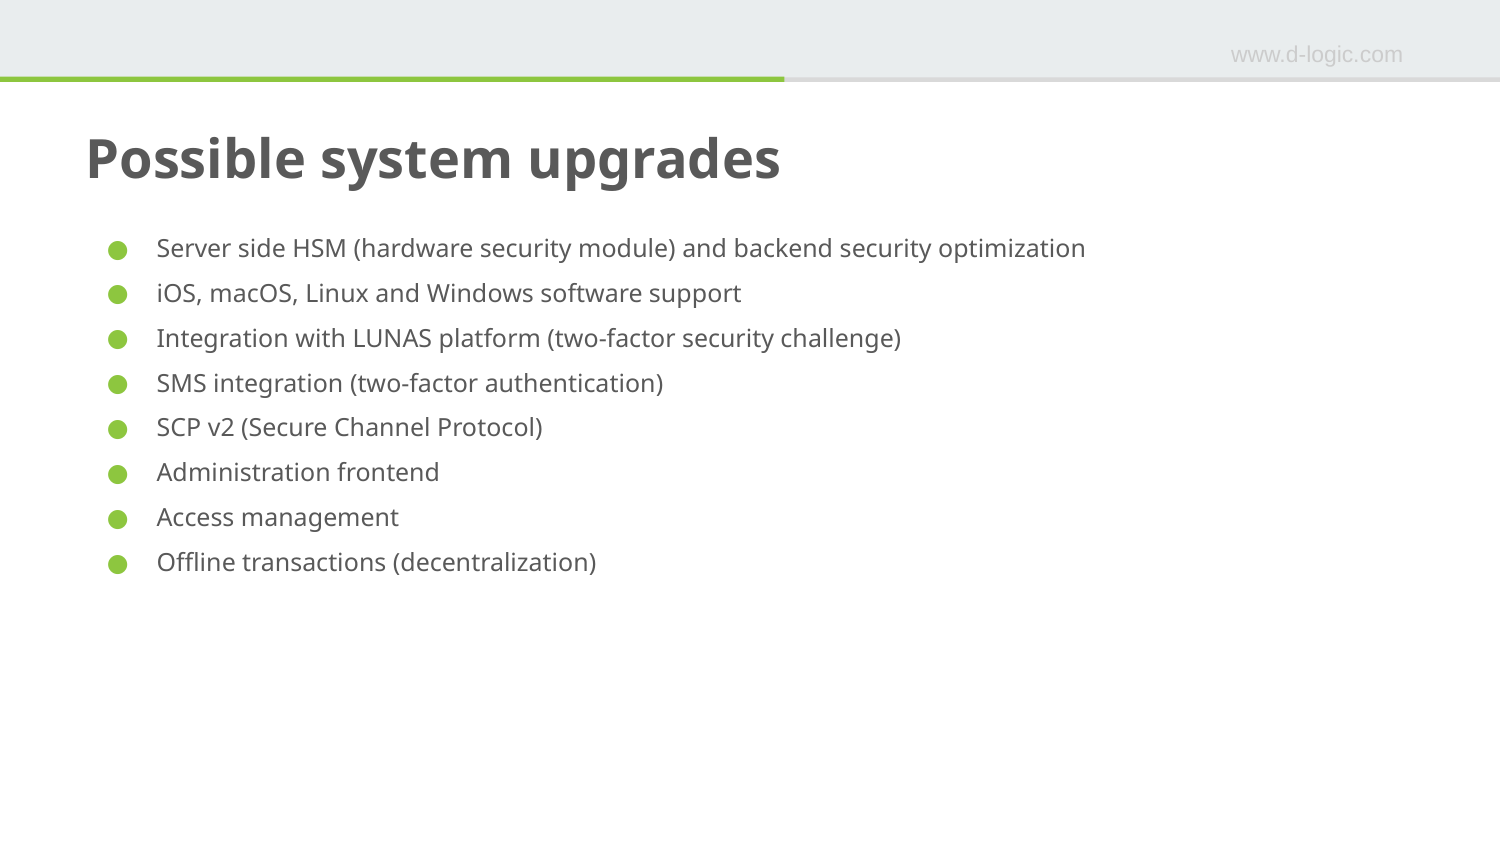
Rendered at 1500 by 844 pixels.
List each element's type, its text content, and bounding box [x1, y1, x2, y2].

text_box [0, 76, 1500, 82]
list Server side HSM (hardware security module) and backend security optimization iOS, macOS, Linux and Windows software support Integration with LUNAS platform (two-factor security challenge) SMS integration (two-factor authentication) SCP v2 (Secure Channel Protocol) Administration frontend Access management Offline transactions (decentralization) [66, 202, 1328, 714]
title Possible system upgrades [70, 109, 1324, 198]
